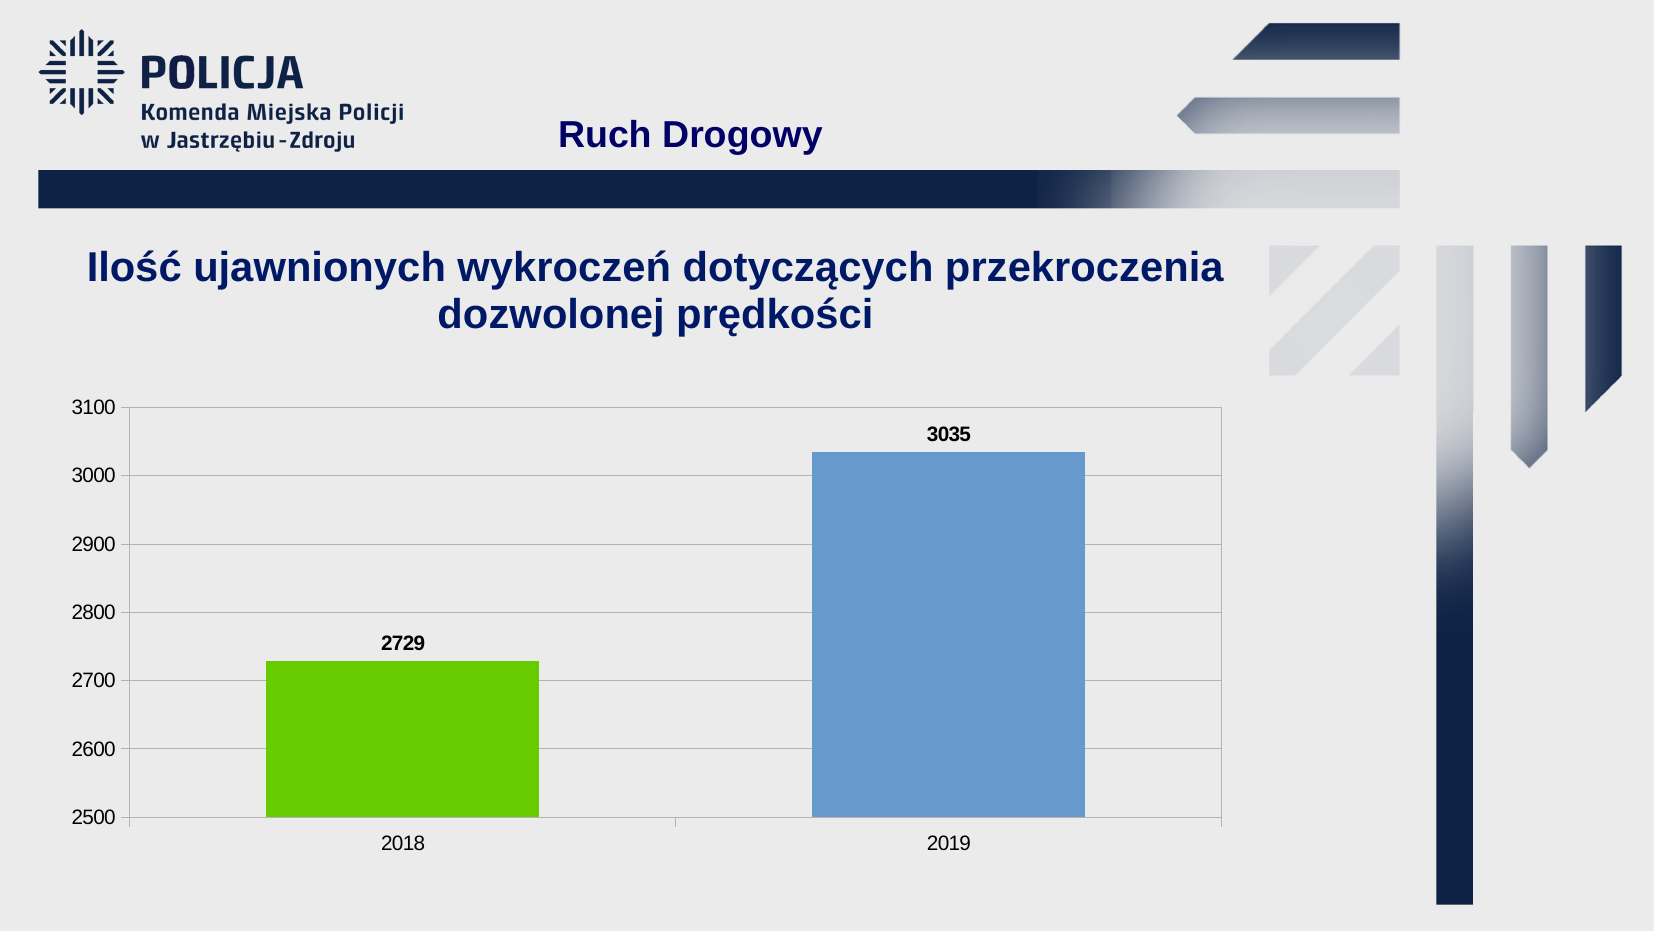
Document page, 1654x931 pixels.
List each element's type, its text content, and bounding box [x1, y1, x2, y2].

text_box Ruch Drogowy [543, 106, 838, 164]
chart [71, 368, 1264, 886]
picture [0, 0, 1654, 931]
title Ilość ujawnionych wykroczeń dotyczących przekroczenia dozwolonej prędkości [47, 212, 1264, 368]
